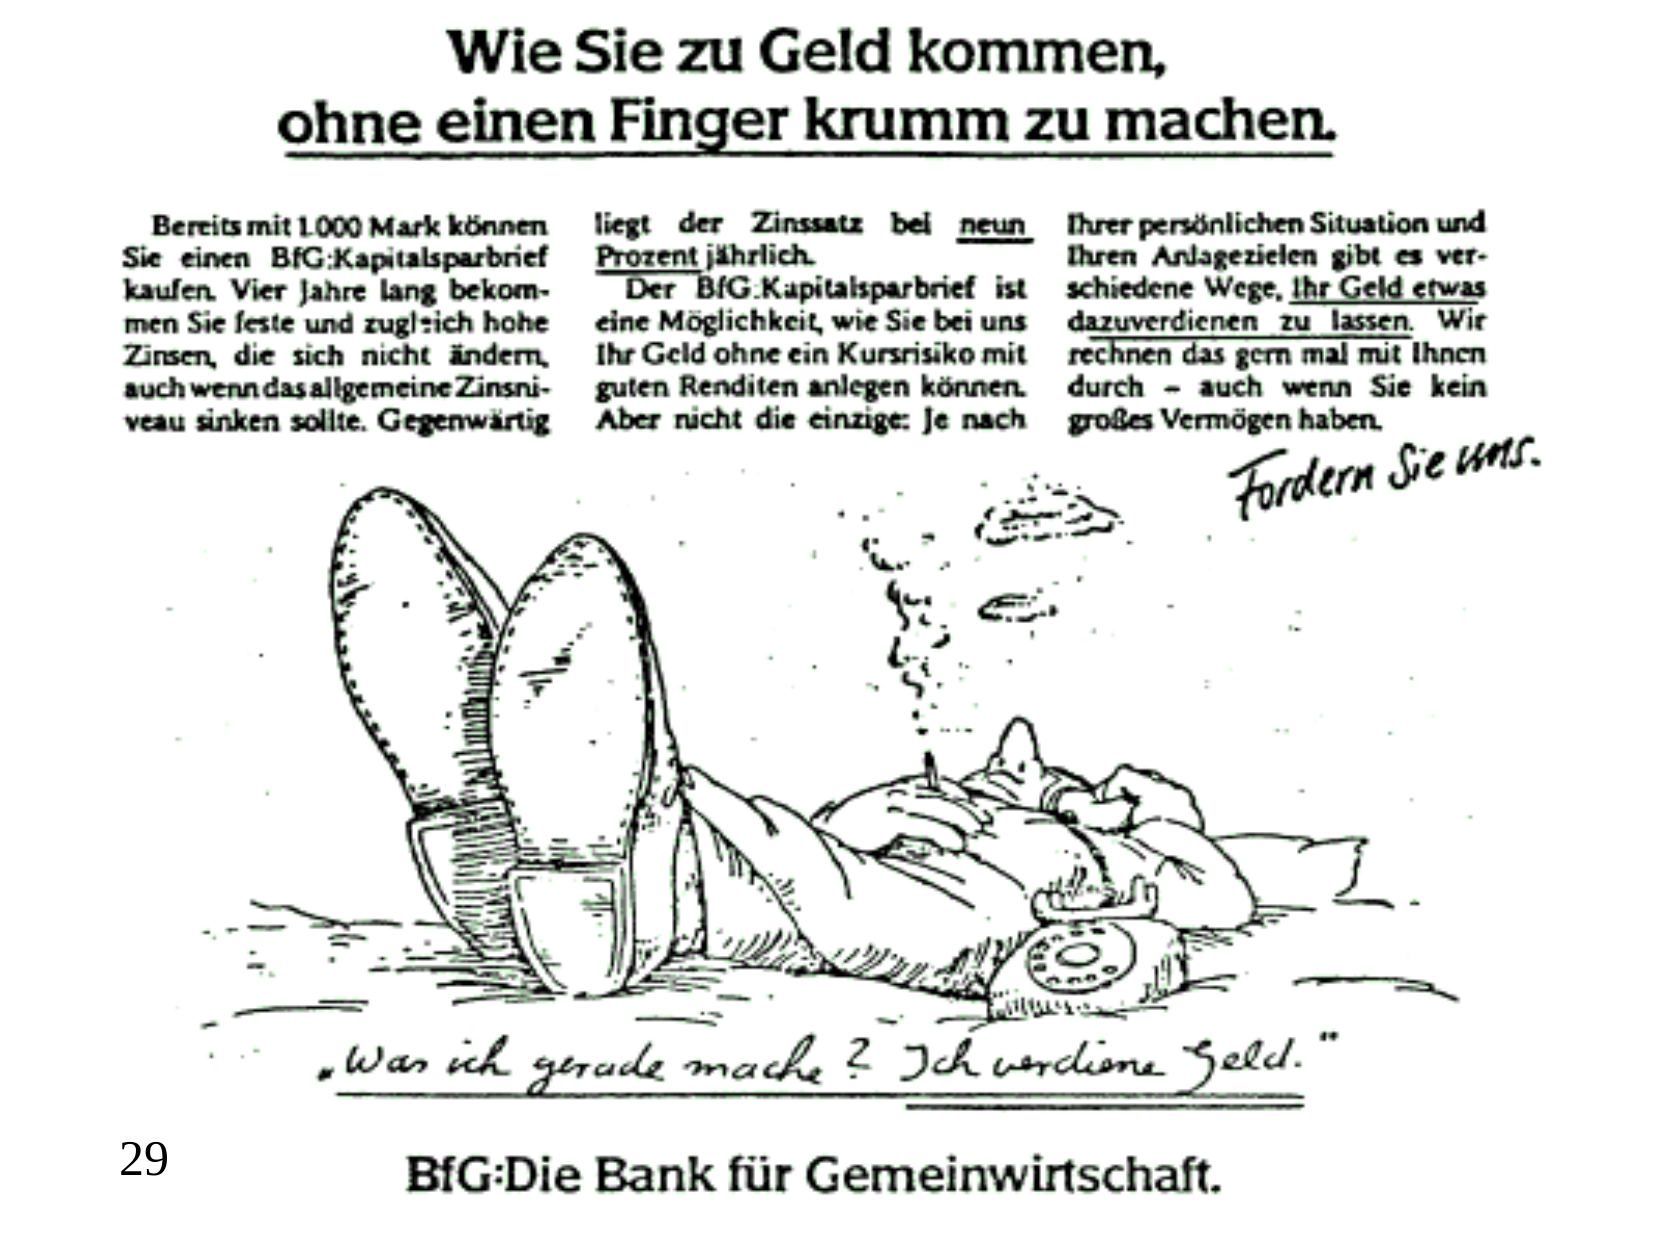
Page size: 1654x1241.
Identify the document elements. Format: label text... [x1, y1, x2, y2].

picture [71, 8, 1582, 1241]
text_box <Foliennummer> [148, 1130, 300, 1192]
